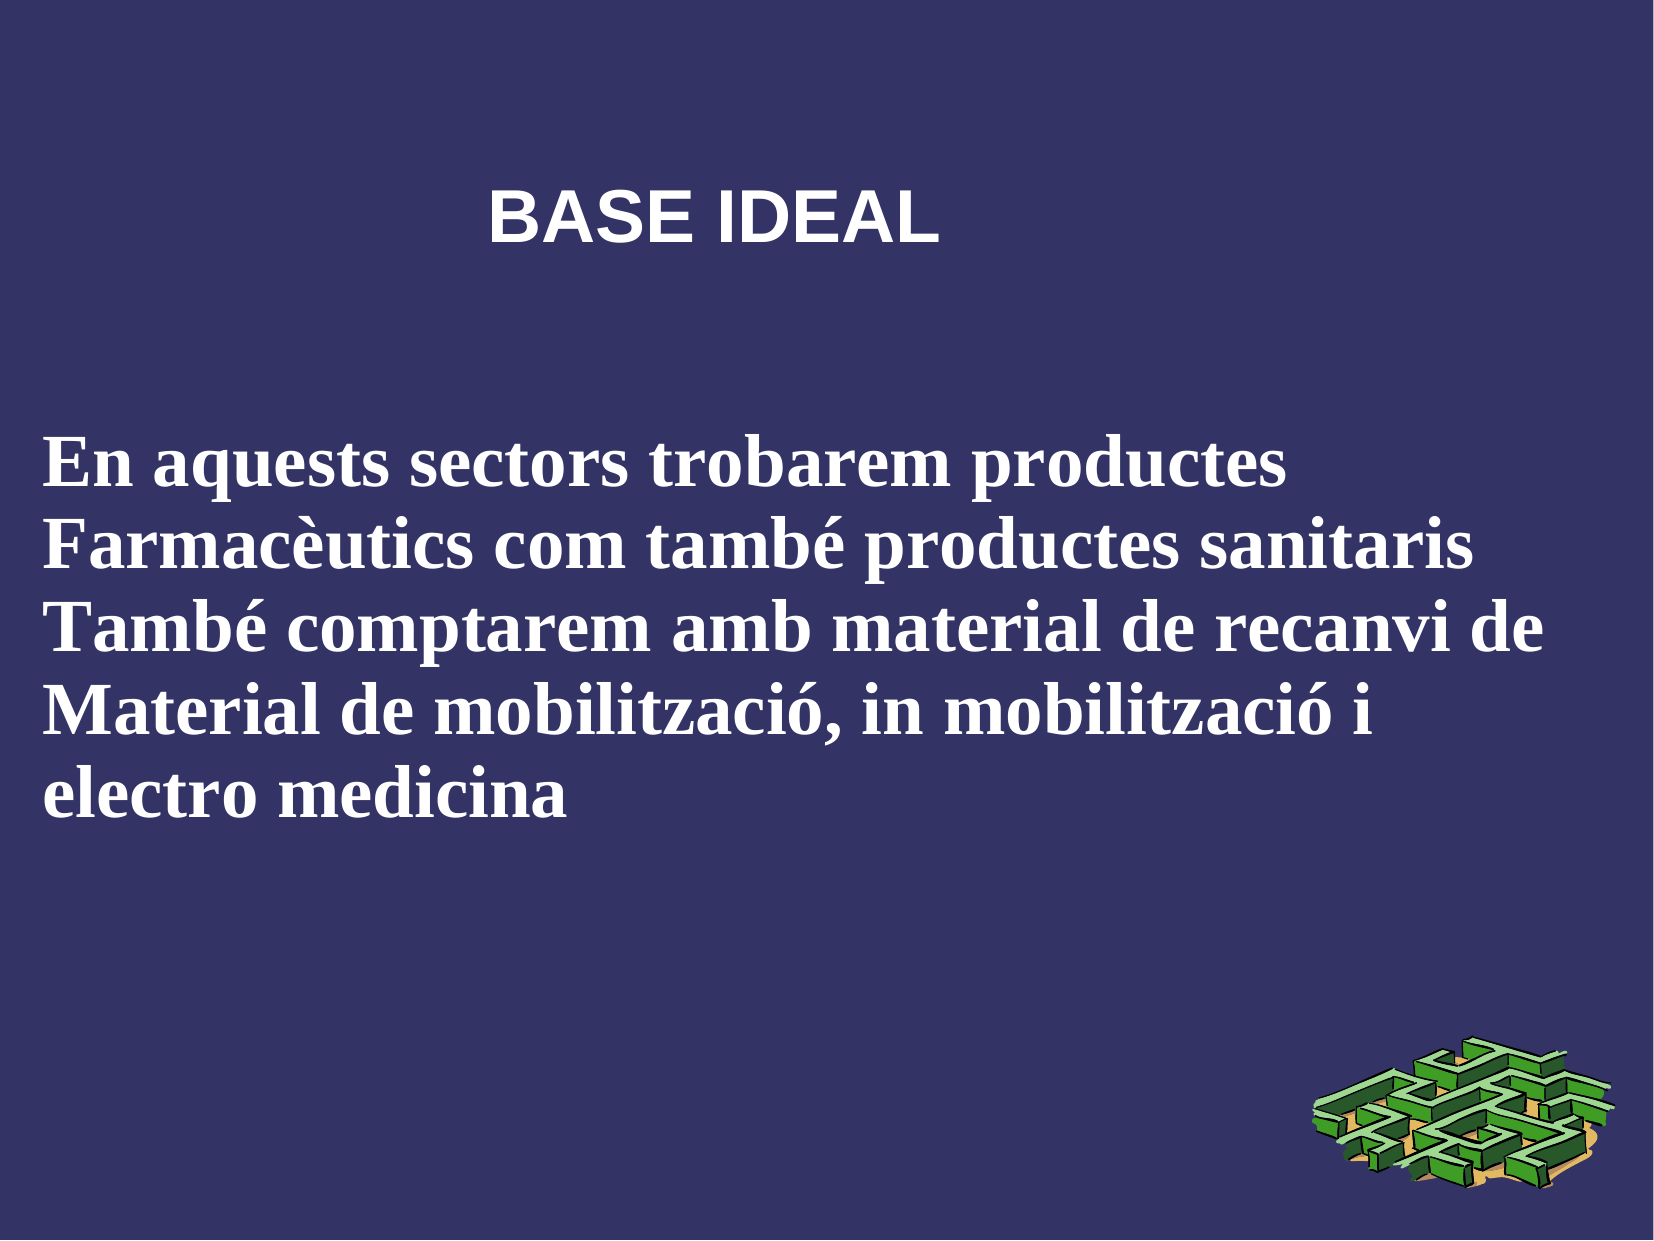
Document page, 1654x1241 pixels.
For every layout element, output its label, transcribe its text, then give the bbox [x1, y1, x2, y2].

text_box En aquests sectors trobarem productes Farmacèutics com també productes sanitaris També comptarem amb material de recanvi de Material de mobilització, in mobilització i electro medicina [42, 419, 1565, 835]
text_box BASE IDEAL [472, 166, 1004, 266]
